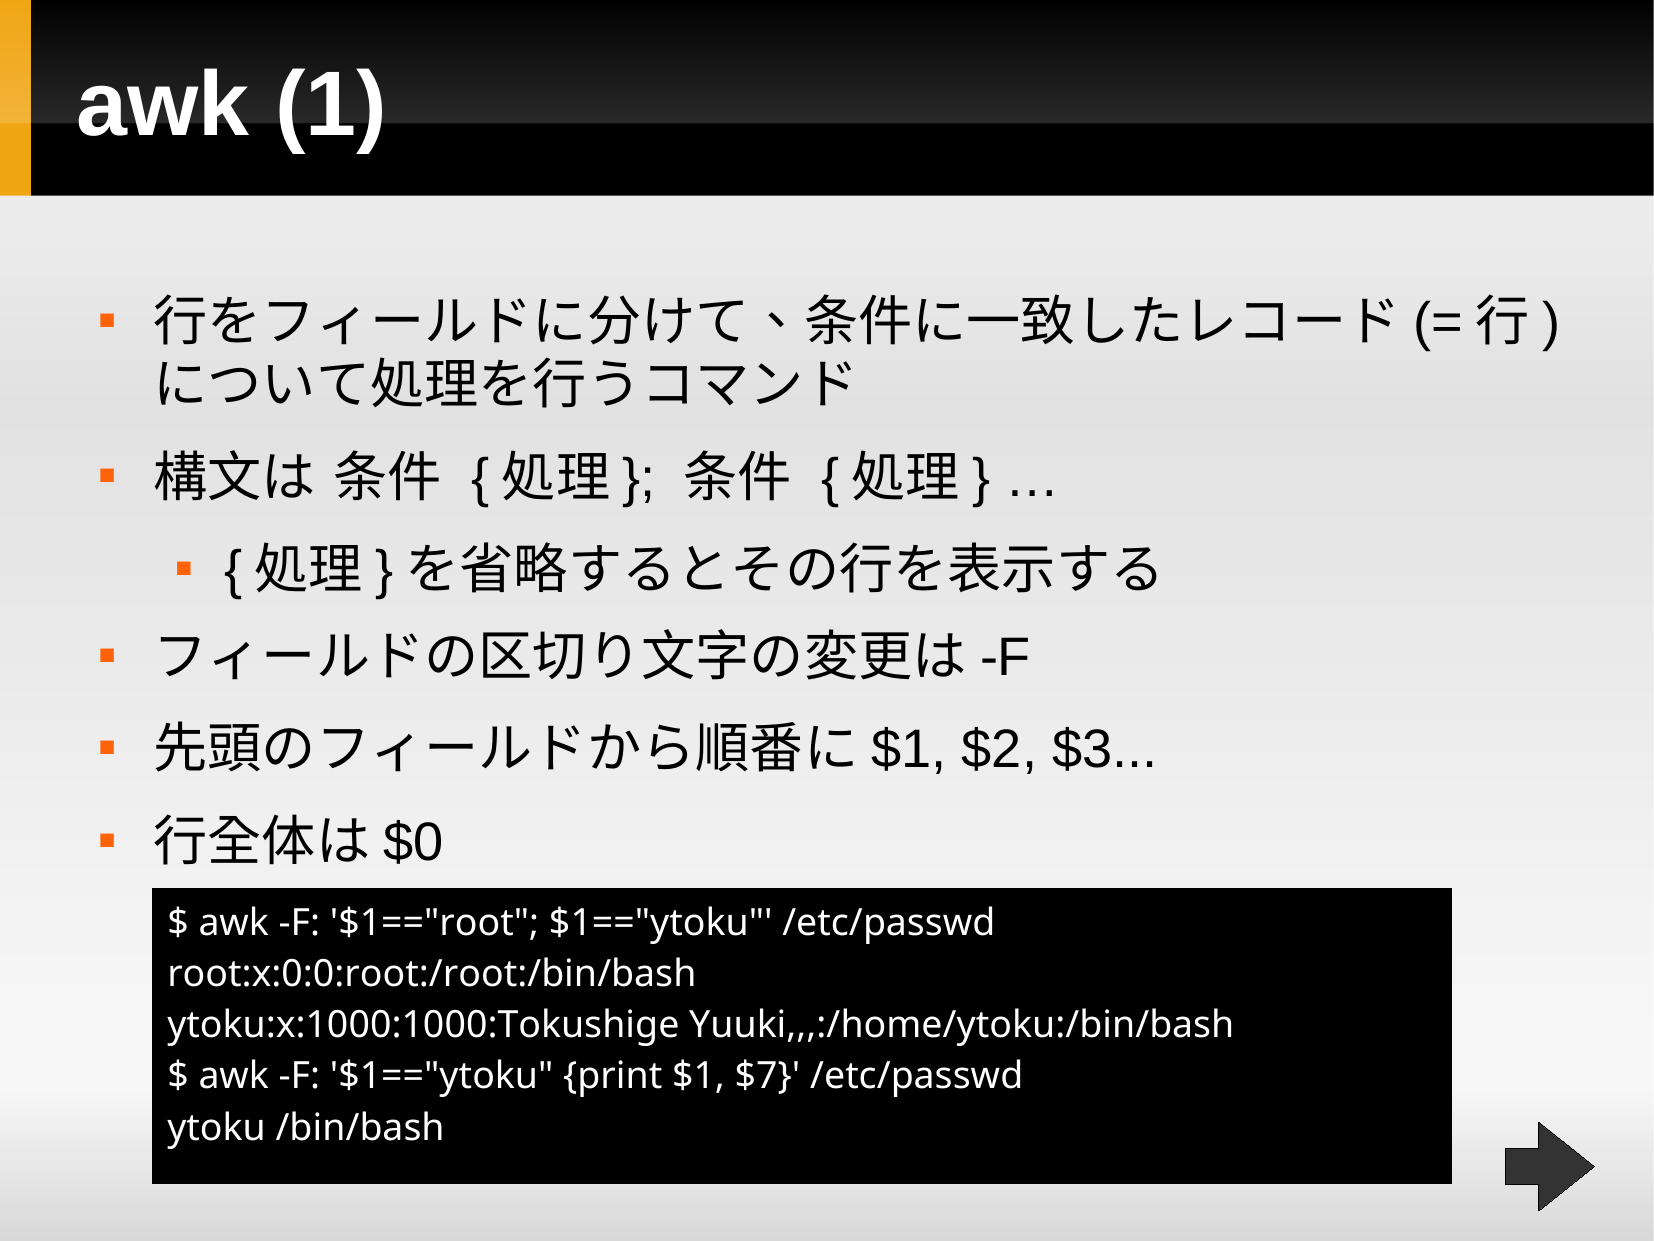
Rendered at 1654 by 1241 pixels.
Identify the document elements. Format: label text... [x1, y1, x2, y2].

list 行をフィールドに分けて、条件に一致したレコード(=行)について処理を行うコマンド 構文は 条件 {処理}; 条件 {処理} … {処理}を省略するとその行を表示する フィールドの区切り文字の変更は-F 先頭のフィールドから順番に$1, $2, $3... 行全体は$0 [82, 290, 1571, 874]
picture [0, 0, 1654, 1241]
title awk (1) [76, 7, 1565, 200]
text_box $ awk -F: '$1=="root"; $1=="ytoku"' /etc/passwd root:x:0:0:root:/root:/bin/bash ytoku:x:1000:1000:Tokushige Yuuki,,,:/home/ytoku:/bin/bash $ awk -F: '$1=="ytoku" {print $1, $7}' /etc/passwd ytoku /bin/bash [152, 888, 1452, 1184]
text_box [1505, 1122, 1595, 1211]
